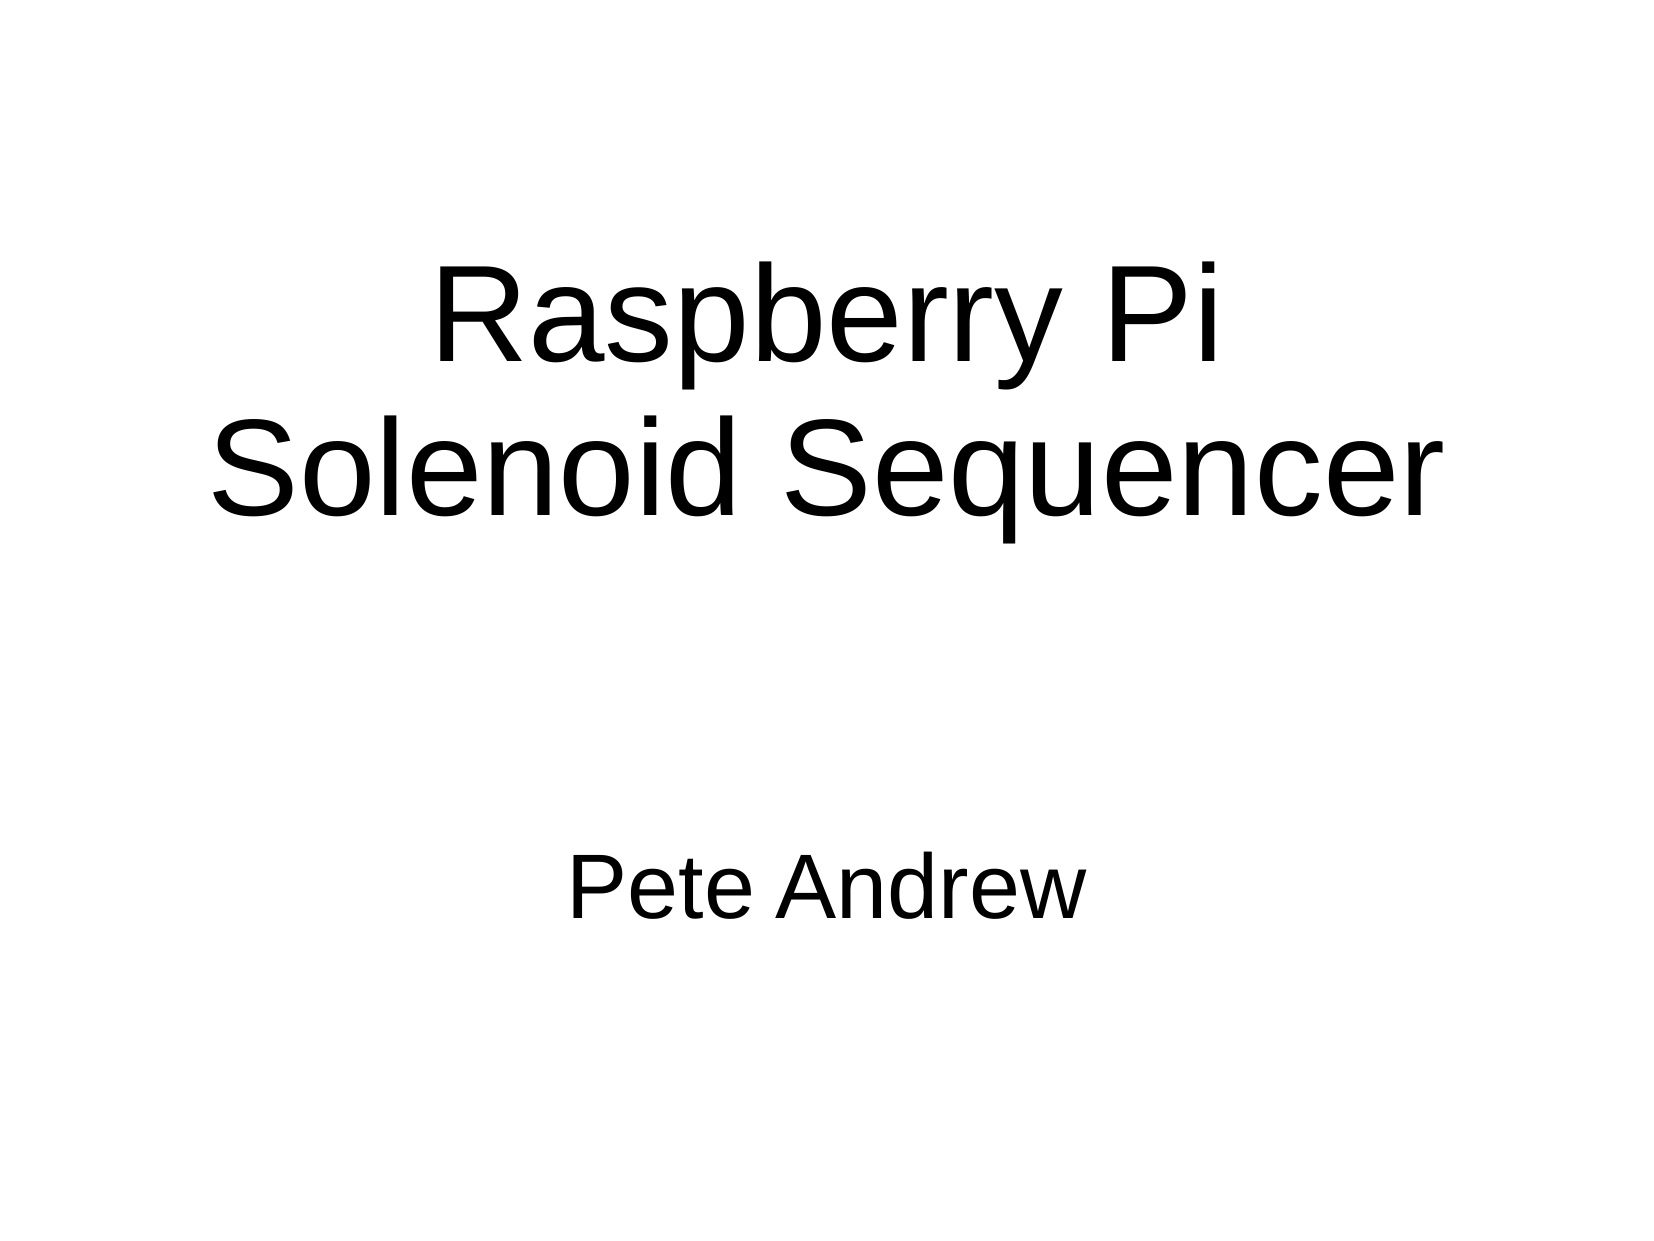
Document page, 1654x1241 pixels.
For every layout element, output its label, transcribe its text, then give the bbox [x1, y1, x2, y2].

text_box Pete Andrew [82, 699, 1571, 1075]
subtitle Raspberry Pi Solenoid Sequencer [82, 202, 1571, 579]
